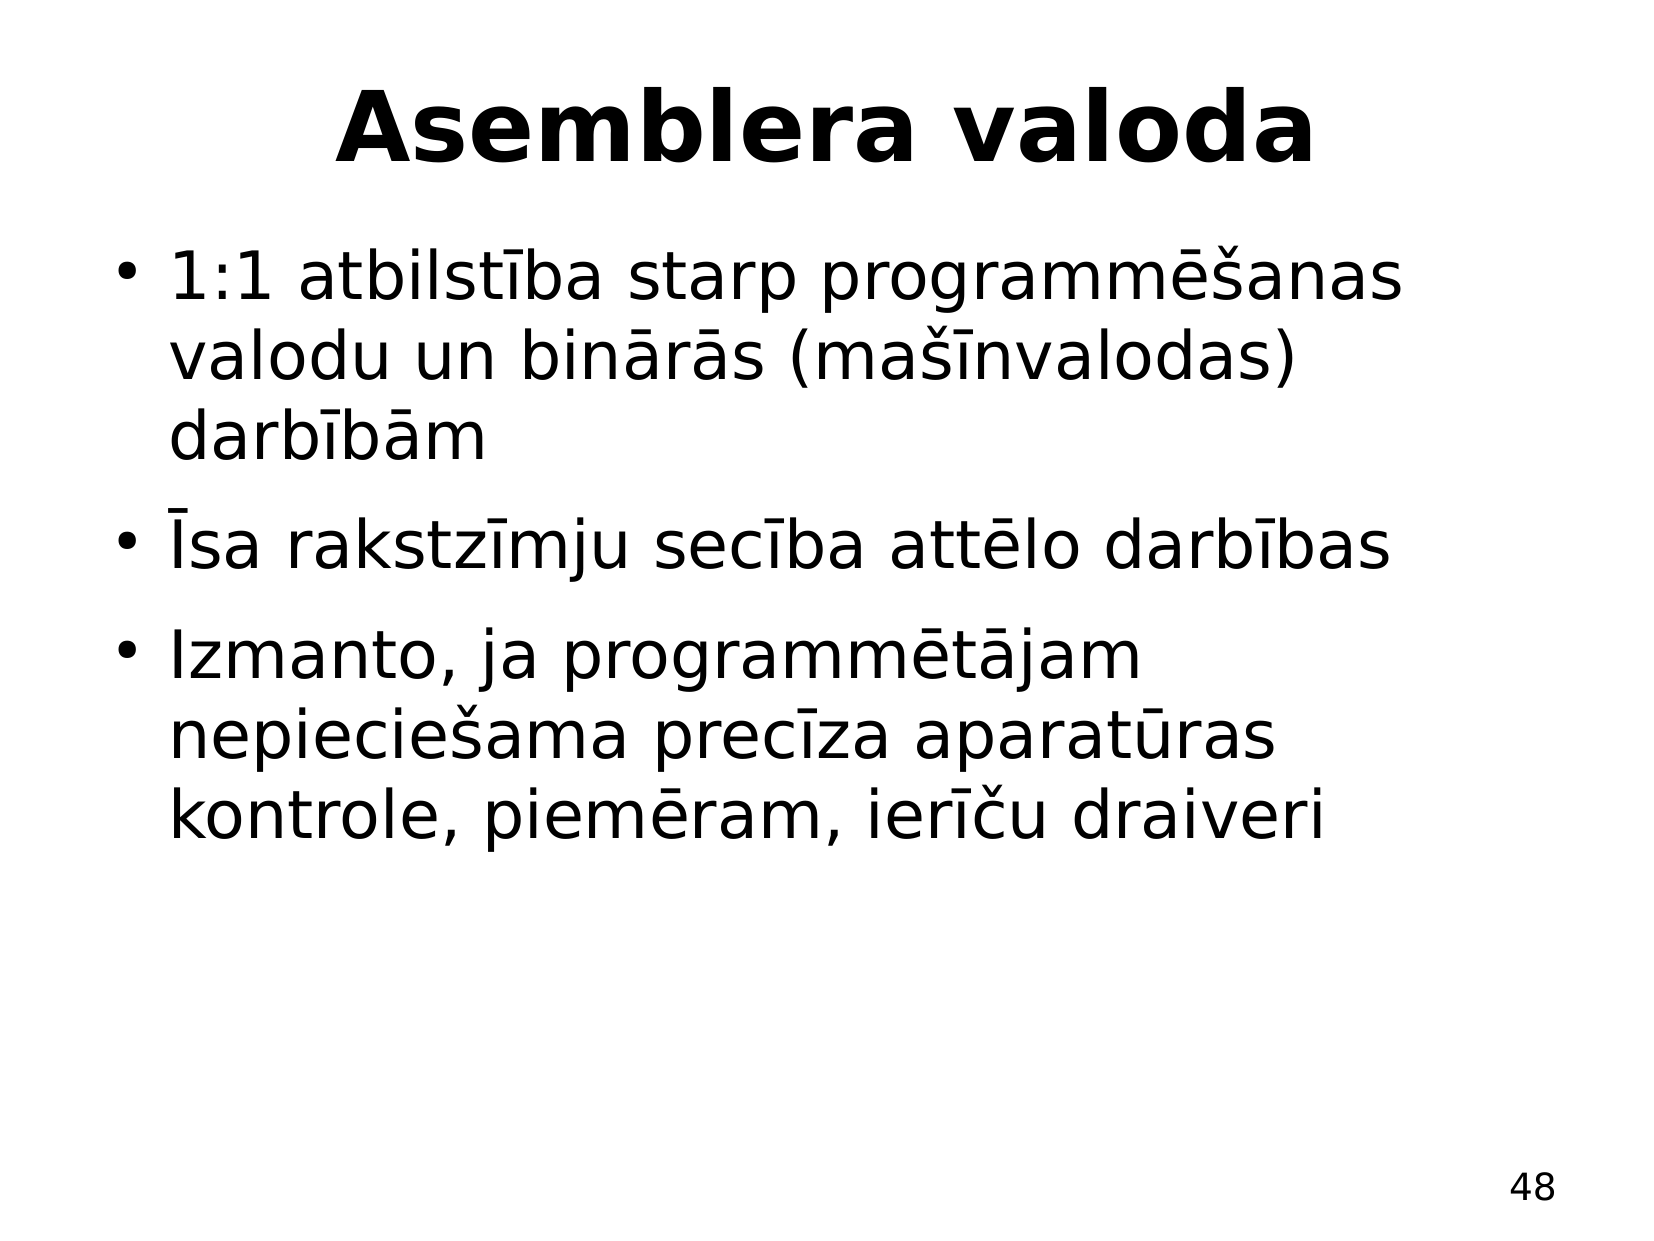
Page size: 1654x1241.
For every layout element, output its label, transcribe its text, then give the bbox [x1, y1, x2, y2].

list 1:1 atbilstība starp programmēšanas valodu un binārās (mašīnvalodas) darbībām Īsa rakstzīmju secība attēlo darbības Izmanto, ja programmētājam nepieciešama precīza aparatūras kontrole, piemēram, ierīču draiveri [82, 225, 1538, 1186]
title Asemblera valoda [82, 49, 1571, 196]
